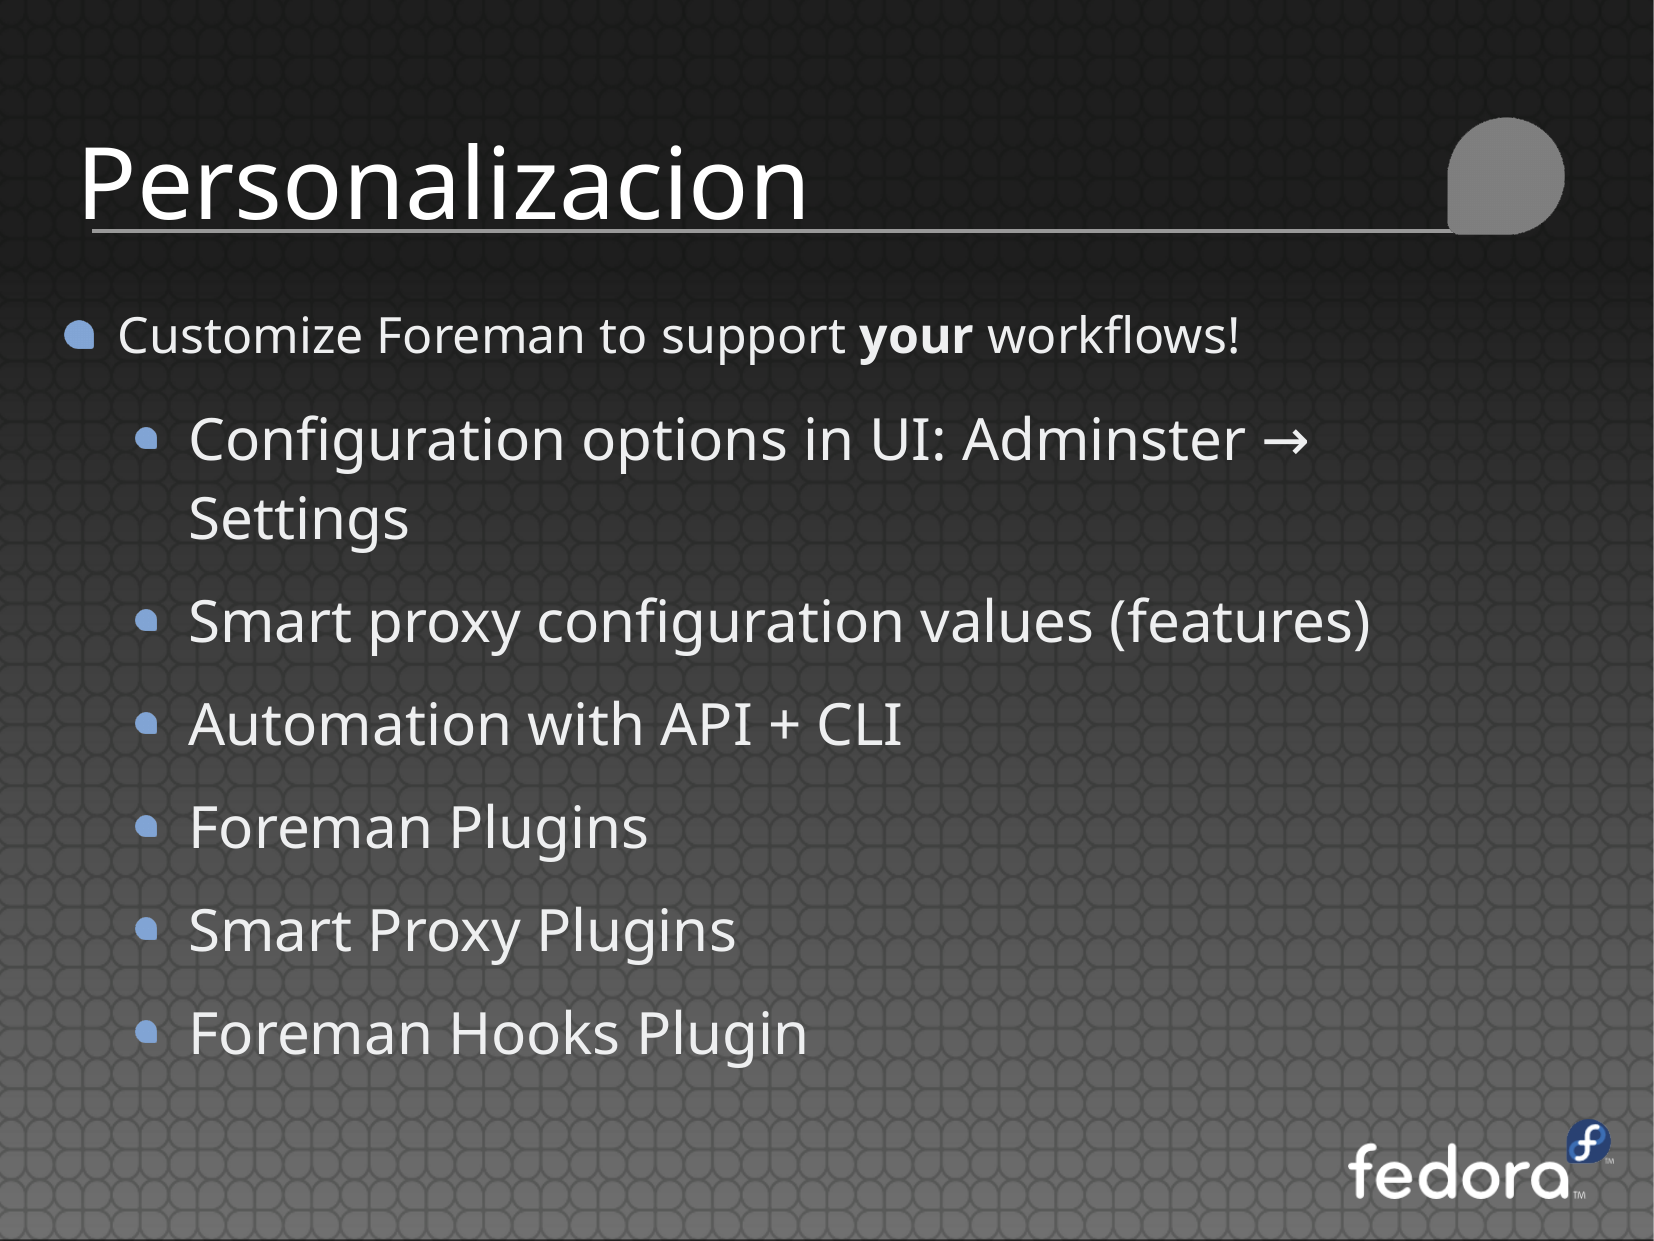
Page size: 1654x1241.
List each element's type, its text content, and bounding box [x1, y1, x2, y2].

title Personalizacion [76, 112, 1566, 249]
list Customize Foreman to support your workflows! Configuration options in UI: Adminster → Settings Smart proxy configuration values (features) Automation with API + CLI Foreman Plugins Smart Proxy Plugins Foreman Hooks Plugin [46, 300, 1536, 1105]
picture [0, 0, 1654, 1241]
